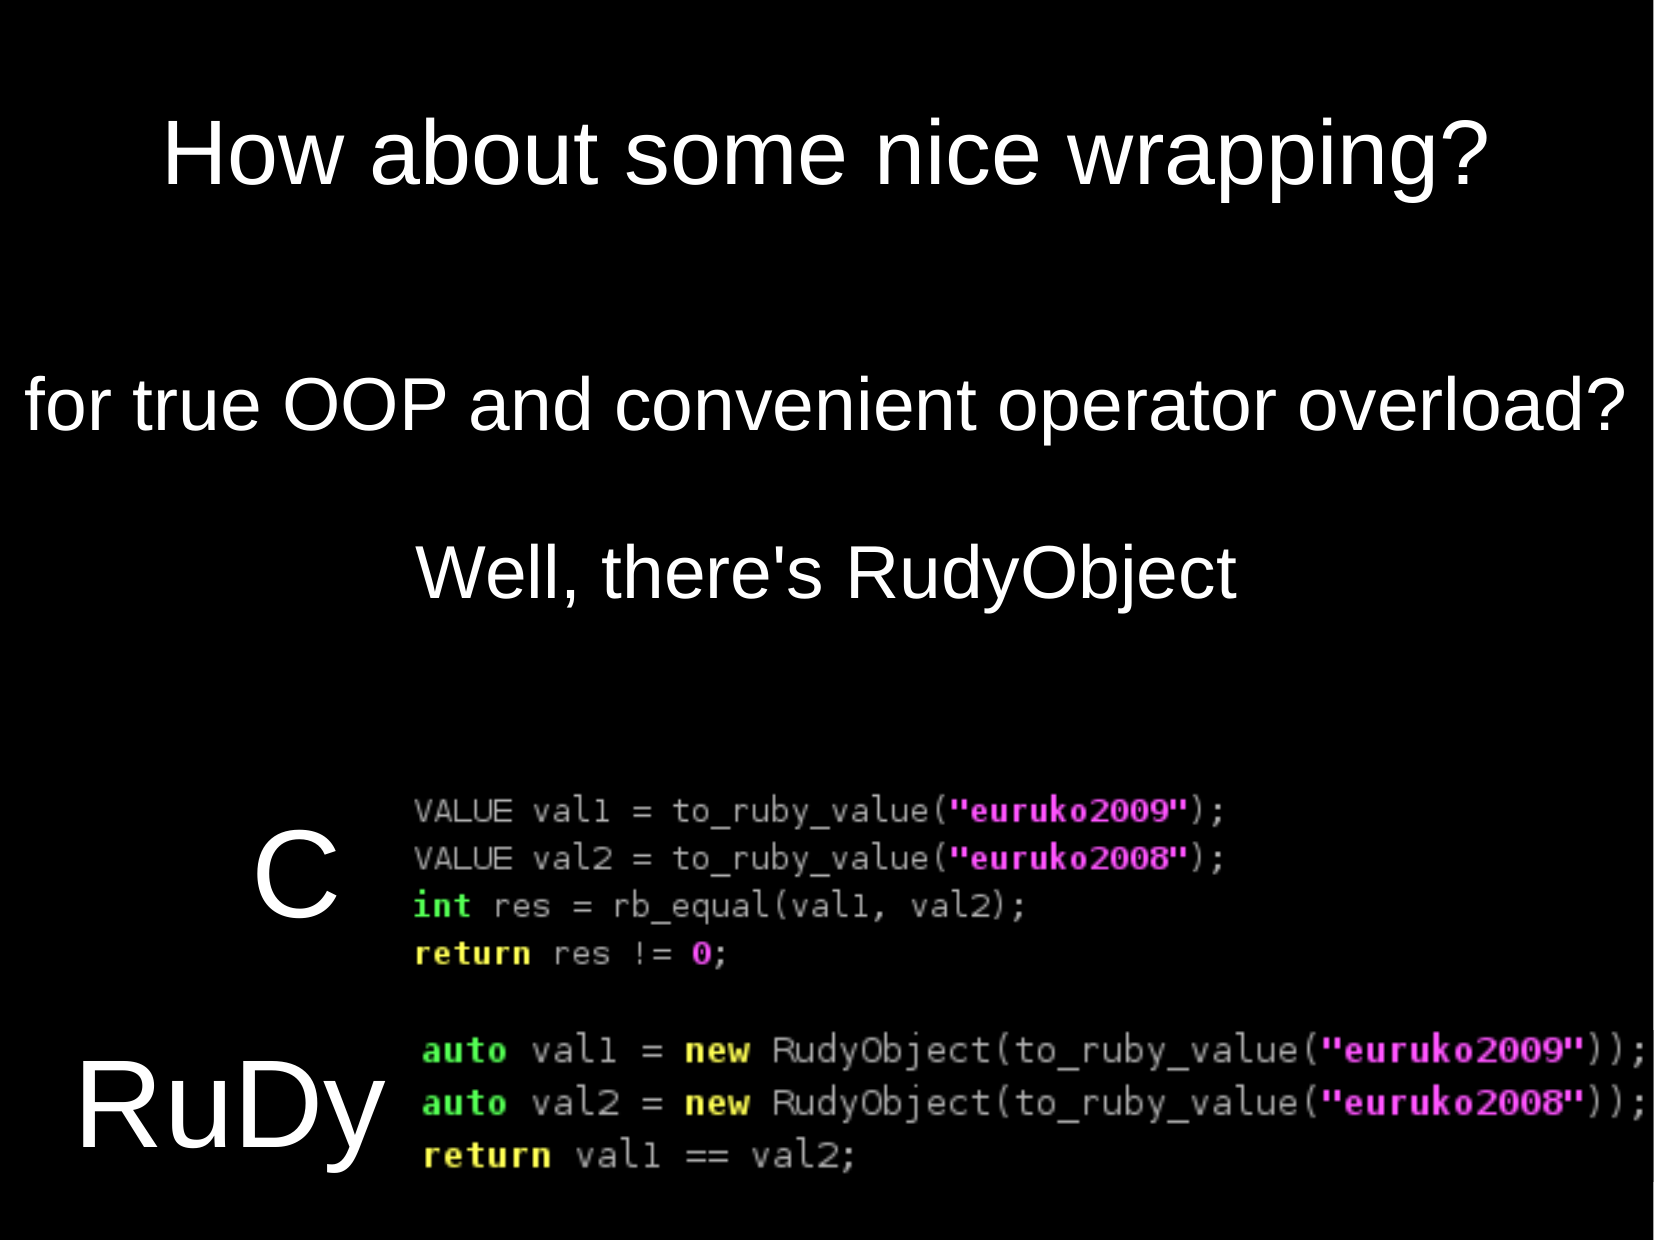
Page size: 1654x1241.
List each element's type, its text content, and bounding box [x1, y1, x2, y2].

subtitle for true OOP and convenient operator overload? Well, there's RudyObject [0, 209, 1654, 768]
picture [413, 790, 1241, 980]
title How about some nice wrapping? [82, 56, 1571, 209]
text_box RuDy [59, 1026, 414, 1182]
text_box C [236, 797, 355, 952]
picture [414, 1030, 1654, 1182]
